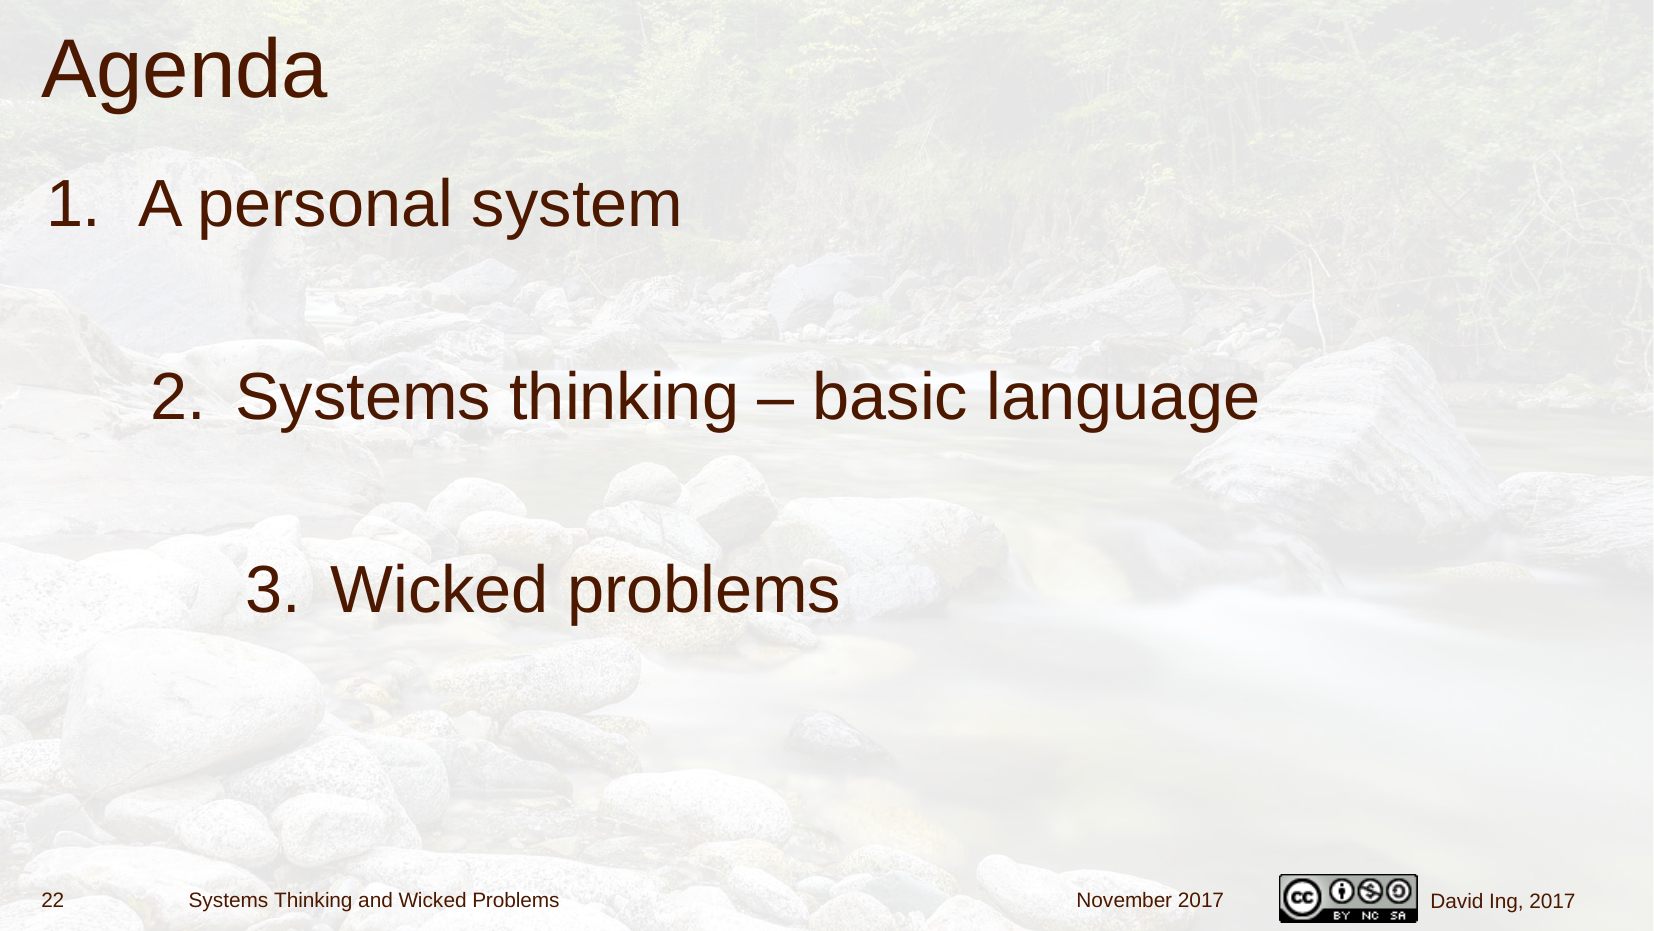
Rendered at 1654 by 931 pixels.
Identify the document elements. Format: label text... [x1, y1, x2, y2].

title Agenda [41, 30, 1613, 126]
table_header 1. [31, 158, 124, 351]
table_cell [509, 737, 1618, 859]
table_cell 2. [124, 351, 221, 544]
table_cell [31, 351, 124, 544]
table_cell Systems thinking – basic language [221, 351, 1618, 544]
table_cell [316, 737, 416, 859]
table_cell [416, 737, 509, 859]
picture [0, 0, 1654, 931]
table_cell Wicked problems [316, 544, 1618, 737]
table_cell [124, 544, 221, 737]
table_cell [31, 544, 124, 737]
table_cell [31, 737, 124, 859]
table_header A personal system [124, 158, 1618, 351]
table_cell [124, 737, 221, 859]
table_cell 3. [221, 544, 316, 737]
table_cell [221, 737, 316, 859]
